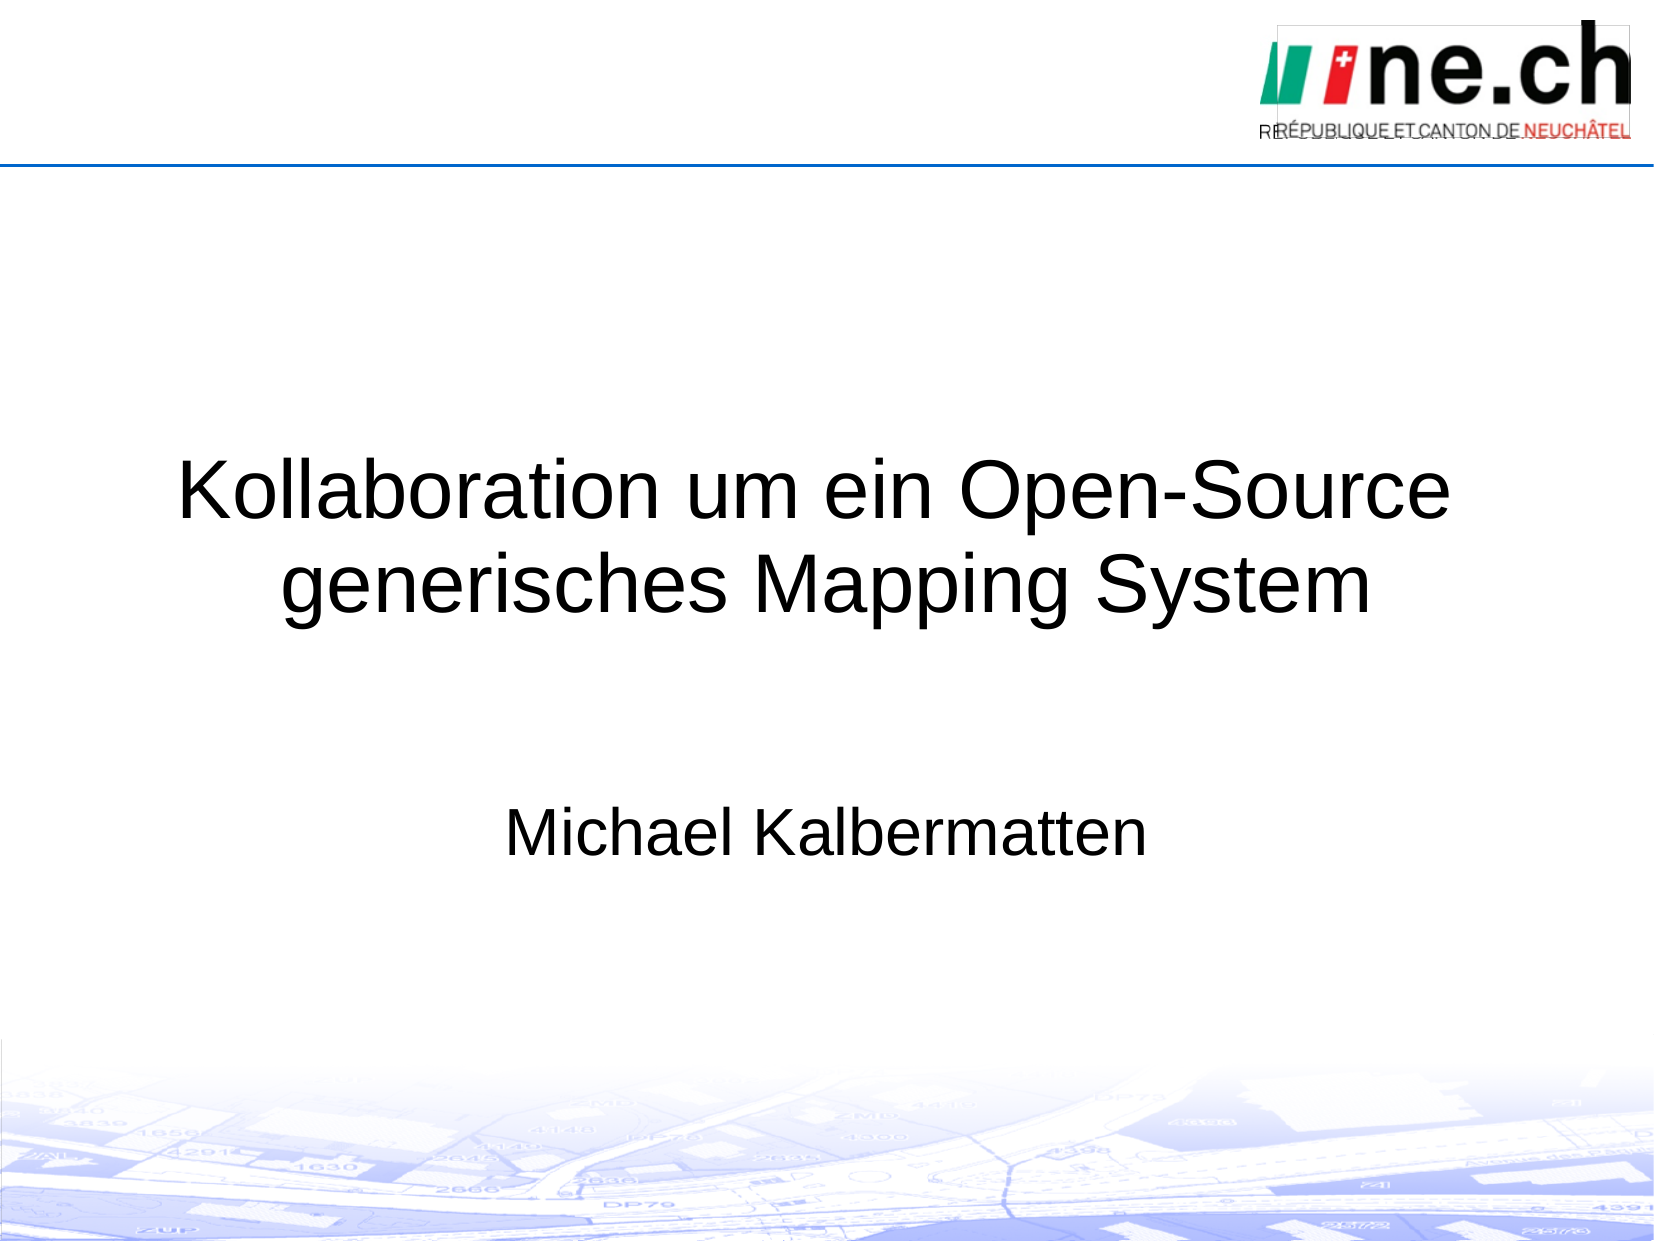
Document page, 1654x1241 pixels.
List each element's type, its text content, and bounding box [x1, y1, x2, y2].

picture [0, 1040, 1654, 1241]
picture [1276, 24, 1631, 139]
title Kollaboration um ein Open-Source generisches Mapping System [82, 433, 1571, 641]
subtitle Michael Kalbermatten [82, 732, 1571, 932]
